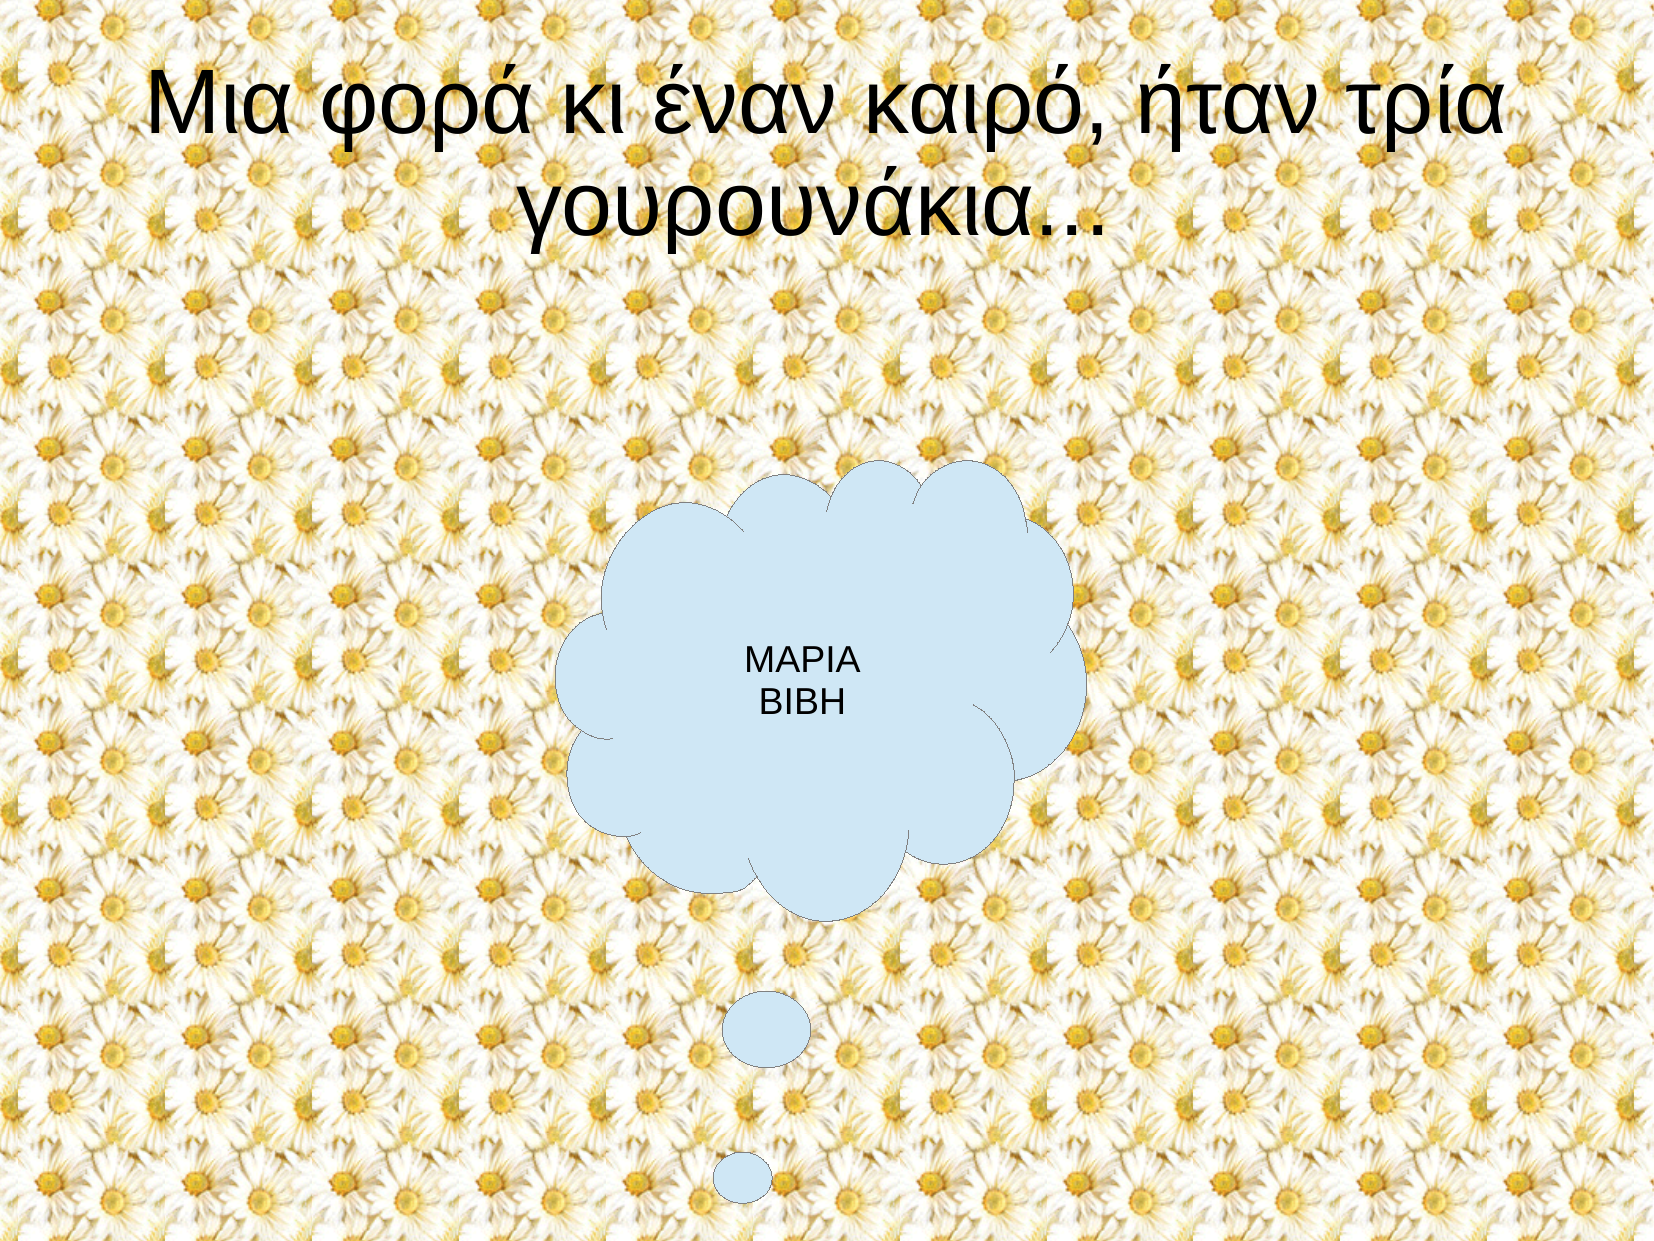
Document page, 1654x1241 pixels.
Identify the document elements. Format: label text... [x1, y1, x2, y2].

text_box ΜΑΡΙΑ ΒΙΒΗ [722, 991, 811, 1068]
picture [0, 0, 1654, 1241]
text_box ΜΑΡΙΑ ΒΙΒΗ [555, 460, 1087, 922]
title Μια φορά κι έναν καιρό, ήταν τρία γουρουνάκια... [82, 49, 1571, 257]
text_box ΜΑΡΙΑ ΒΙΒΗ [713, 1152, 773, 1204]
